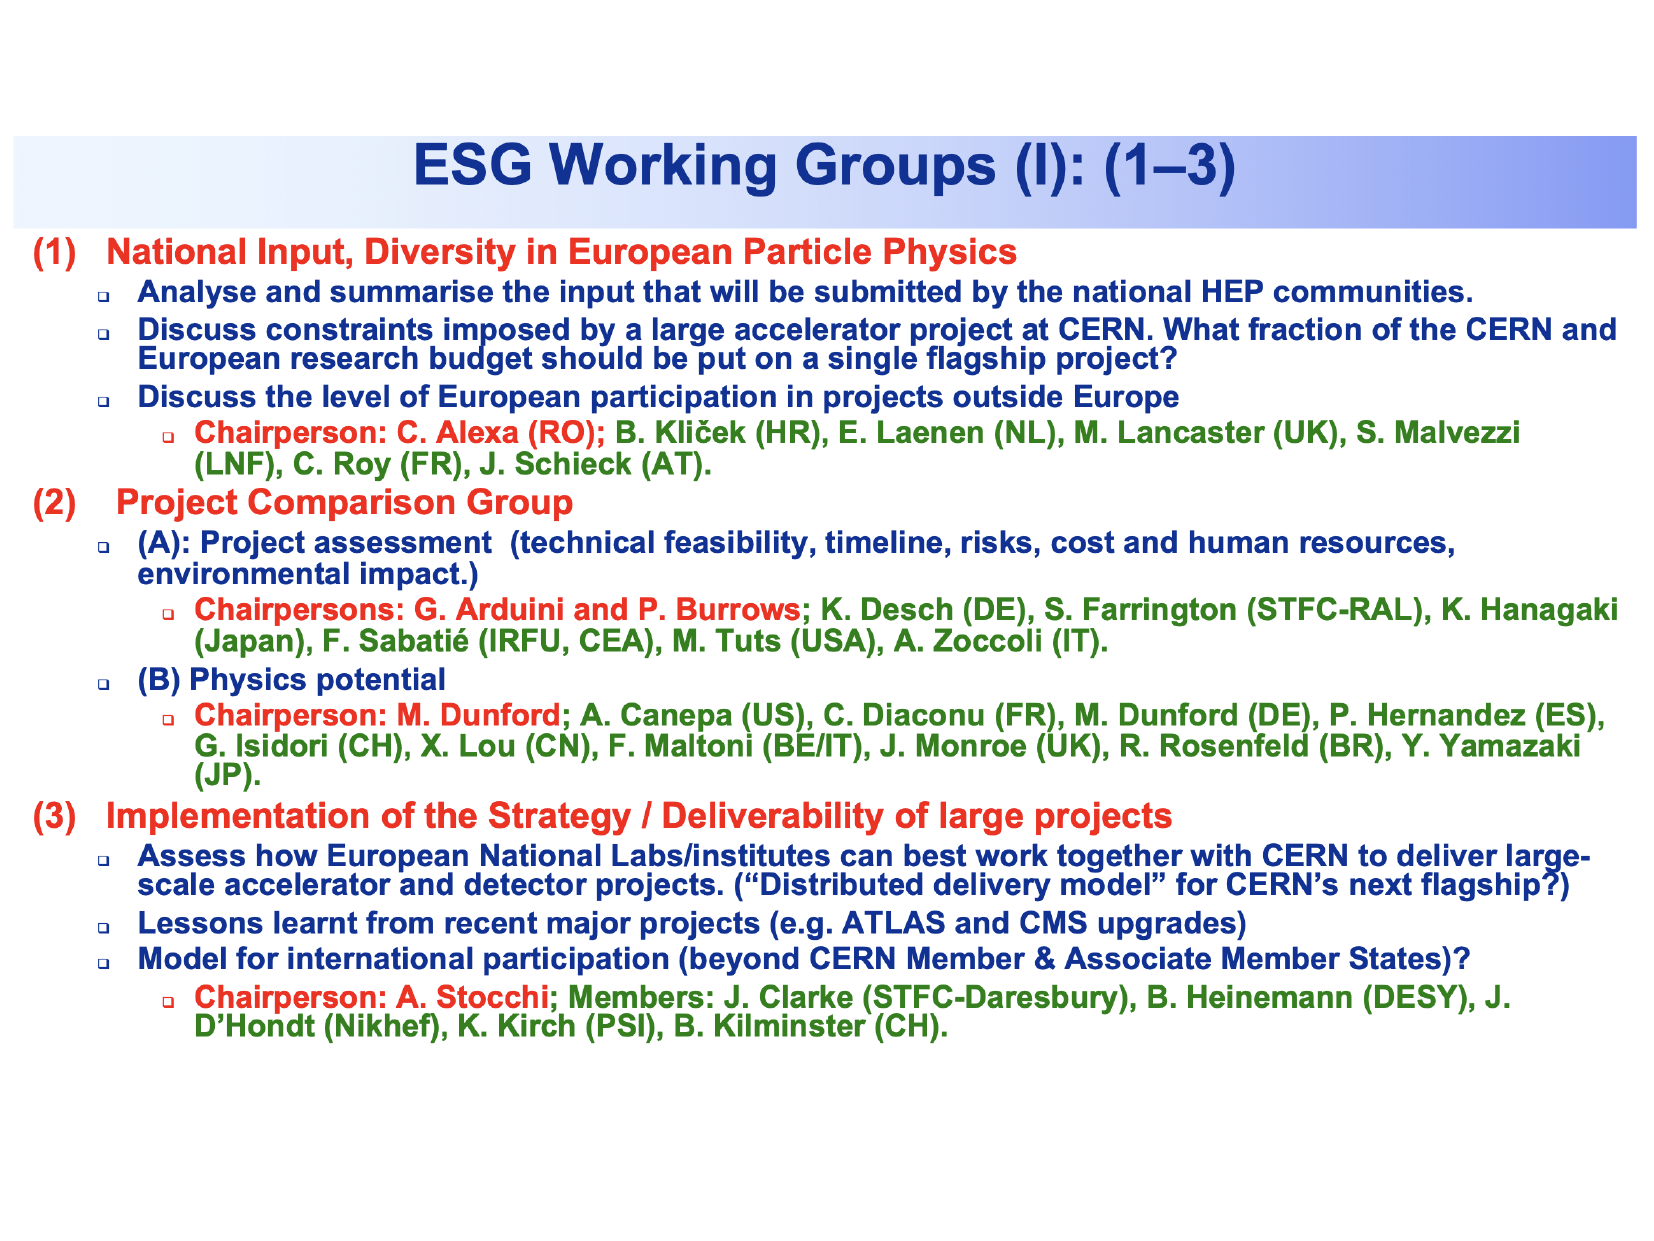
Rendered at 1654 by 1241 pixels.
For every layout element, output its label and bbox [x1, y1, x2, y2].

picture [2, 136, 1654, 1113]
